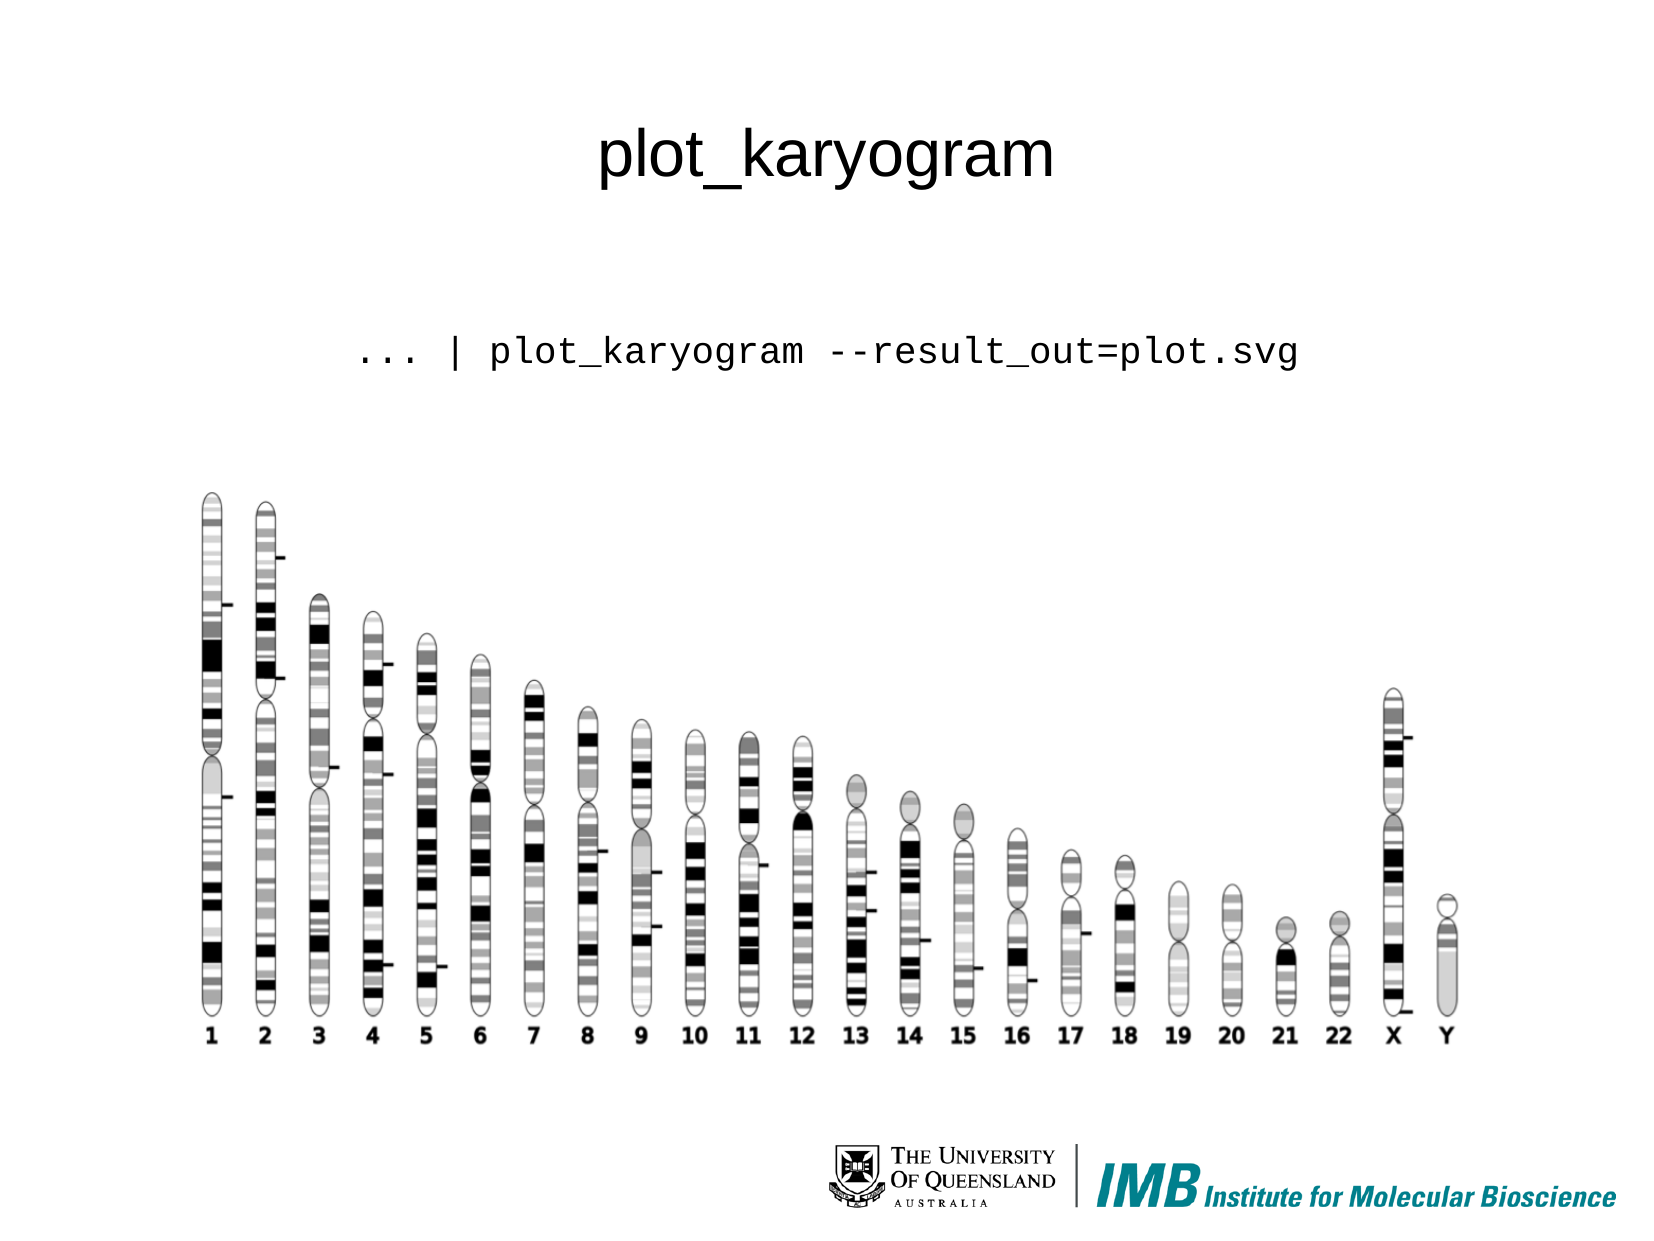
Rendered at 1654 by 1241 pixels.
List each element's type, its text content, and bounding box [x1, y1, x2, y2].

text_box ... | plot_karyogram --result_out=plot.svg [339, 324, 1315, 383]
picture [188, 487, 1466, 1051]
title plot_karyogram [82, 56, 1571, 250]
picture [826, 1142, 1618, 1211]
